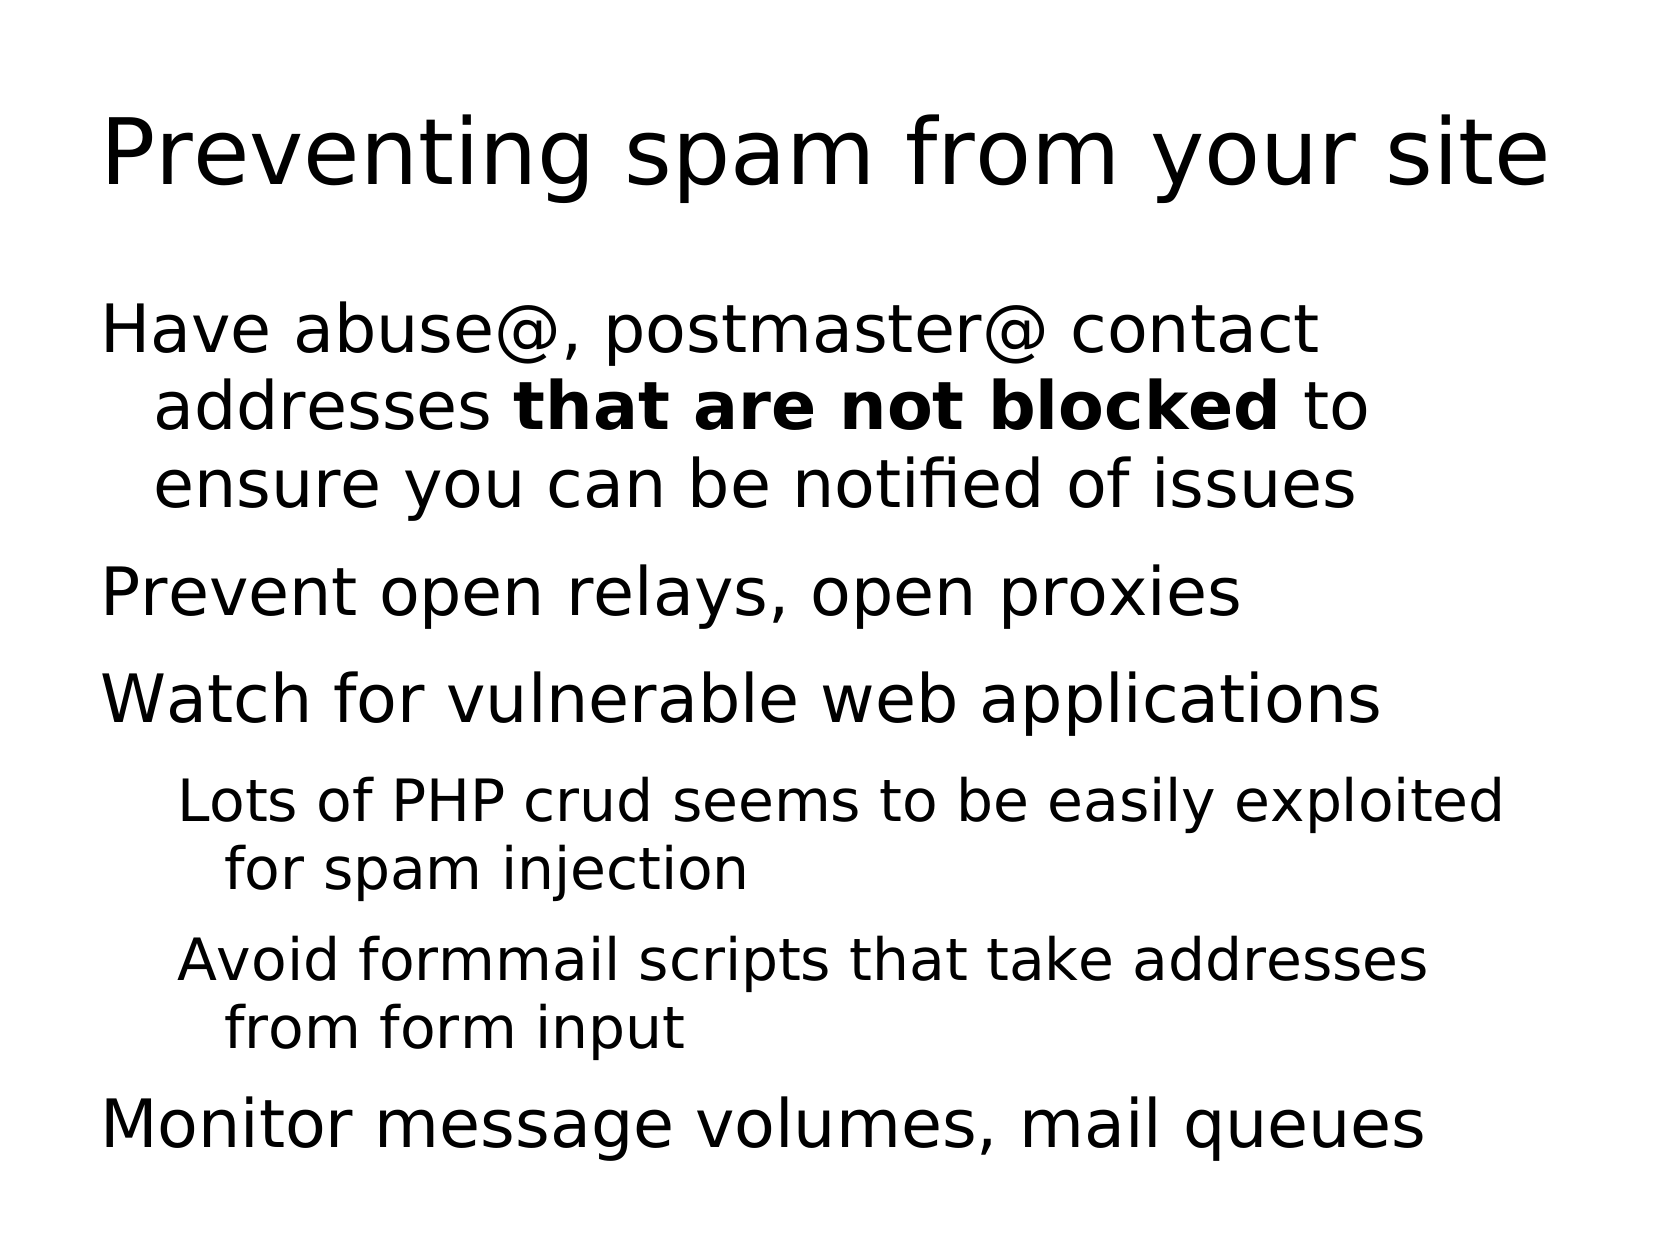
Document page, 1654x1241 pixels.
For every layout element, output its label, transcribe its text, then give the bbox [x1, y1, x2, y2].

list Have abuse@, postmaster@ contact addresses that are not blocked to ensure you can be notified of issues Prevent open relays, open proxies Watch for vulnerable web applications Lots of PHP crud seems to be easily exploited for spam injection Avoid formmail scripts that take addresses from form input Monitor message volumes, mail queues [82, 290, 1571, 1164]
title Preventing spam from your site [82, 56, 1571, 250]
